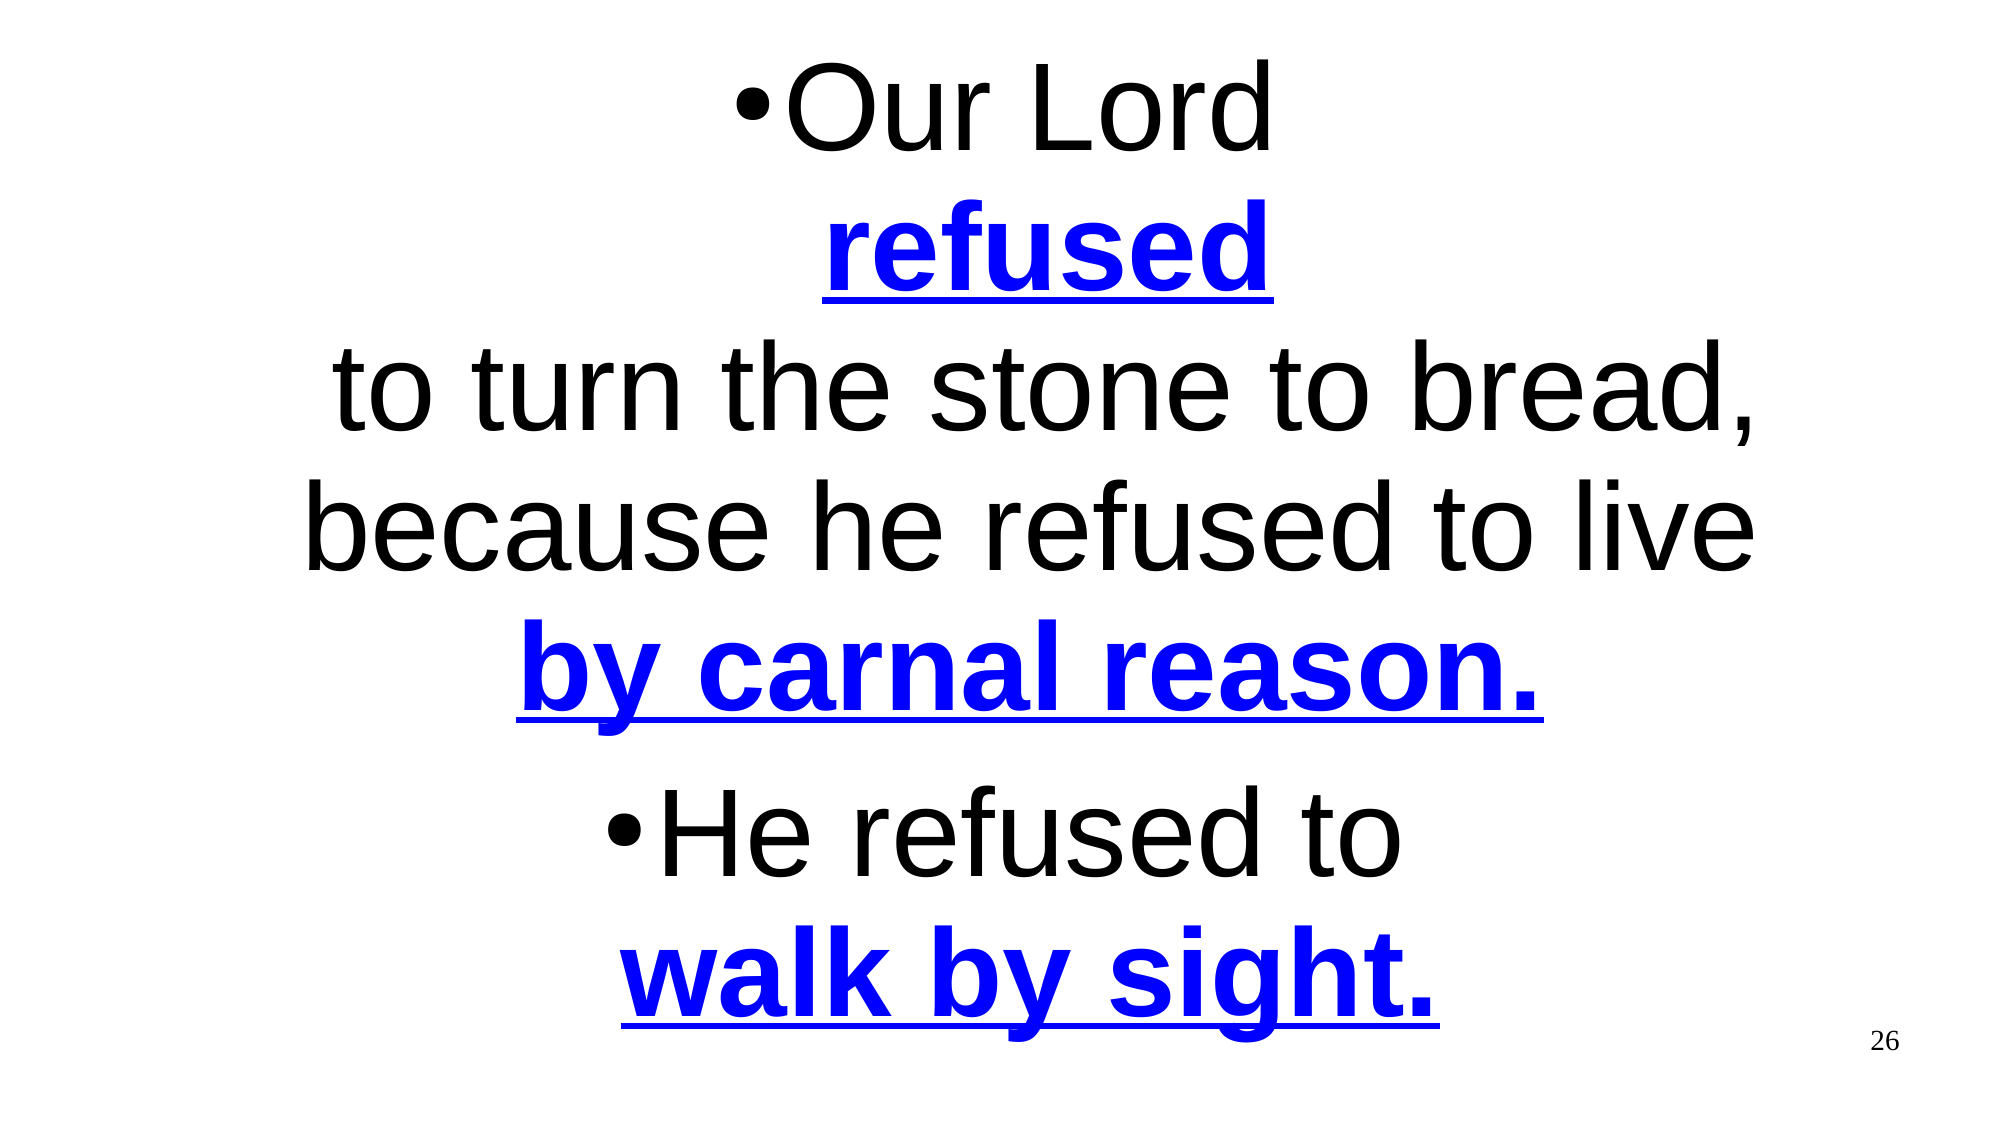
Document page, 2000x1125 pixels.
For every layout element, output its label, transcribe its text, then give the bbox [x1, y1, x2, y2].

list Our Lord refused to turn the stone to bread, because he refused to live by carnal reason. He refused to walk by sight. [37, 37, 1988, 1088]
